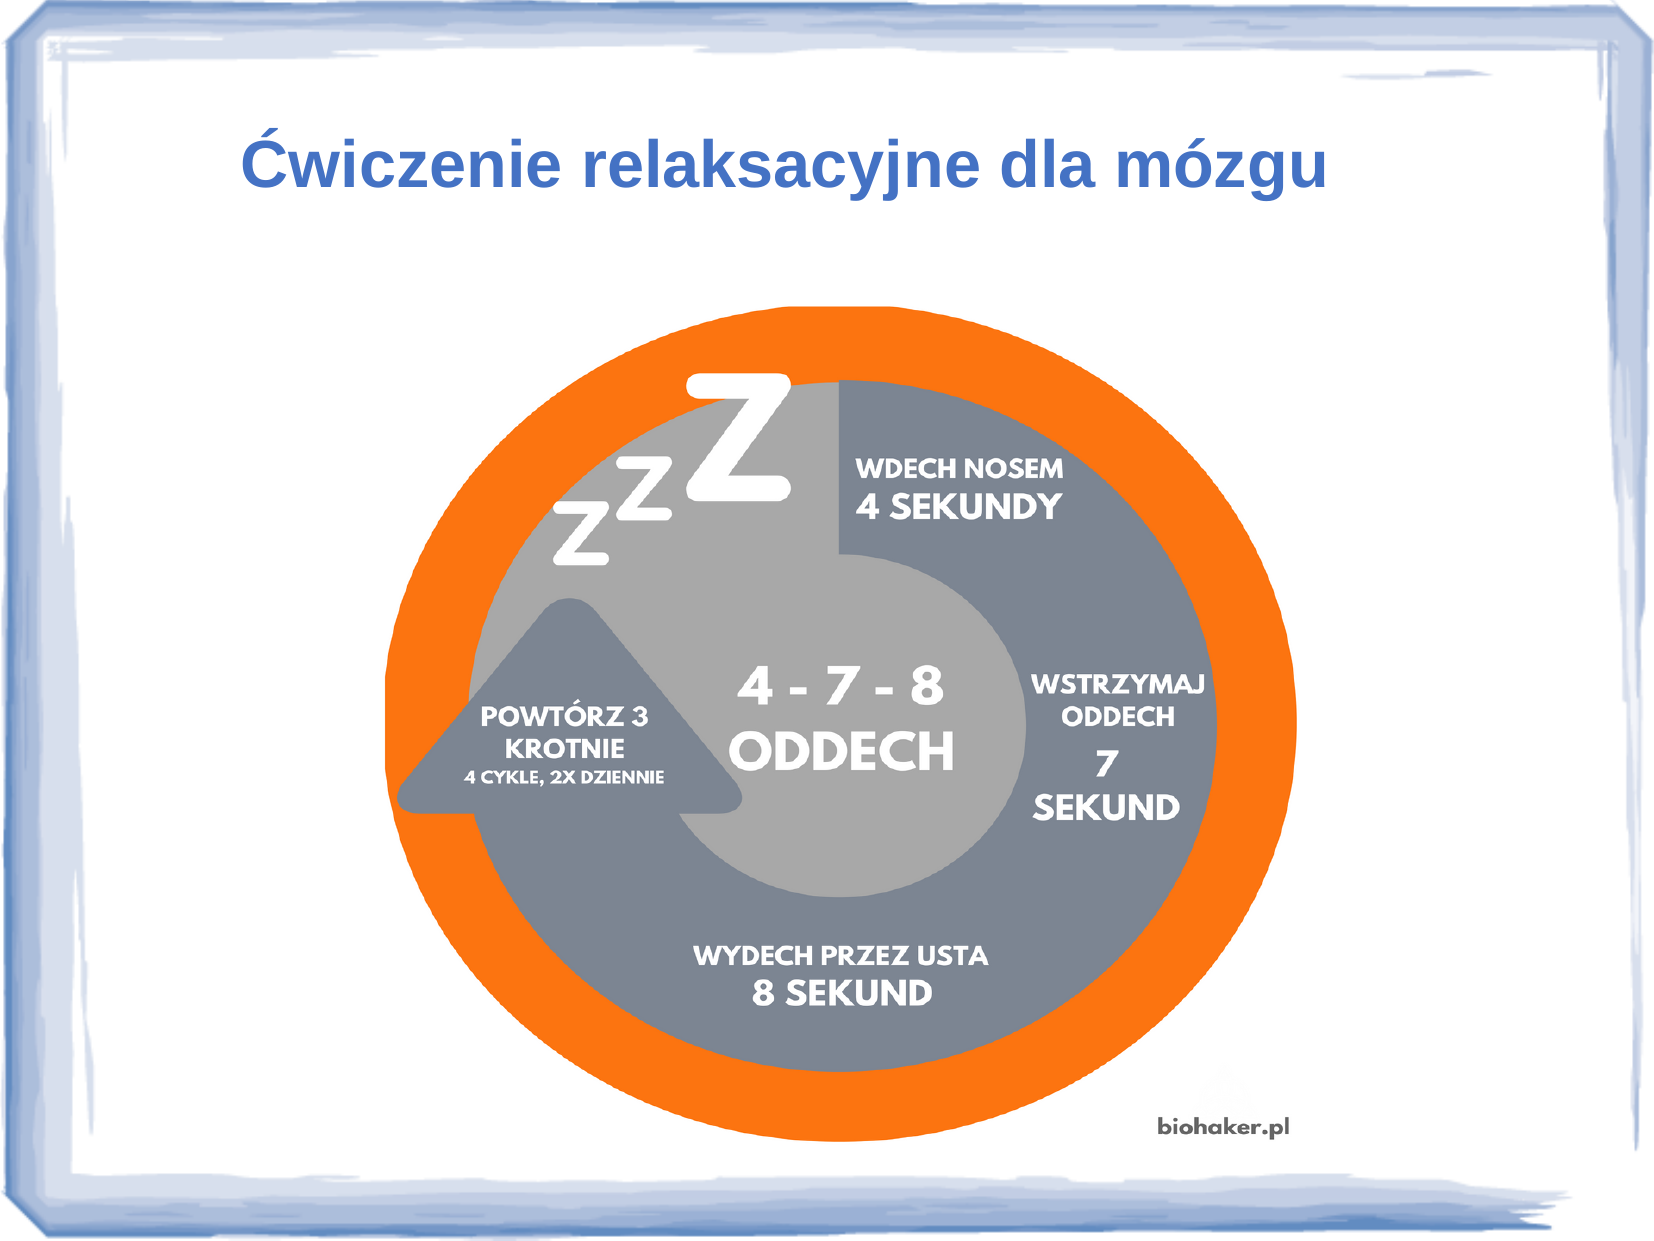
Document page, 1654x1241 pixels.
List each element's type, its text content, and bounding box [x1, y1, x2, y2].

picture [375, 299, 1306, 1152]
text_box Ćwiczenie relaksacyjne dla mózgu [225, 113, 1388, 210]
